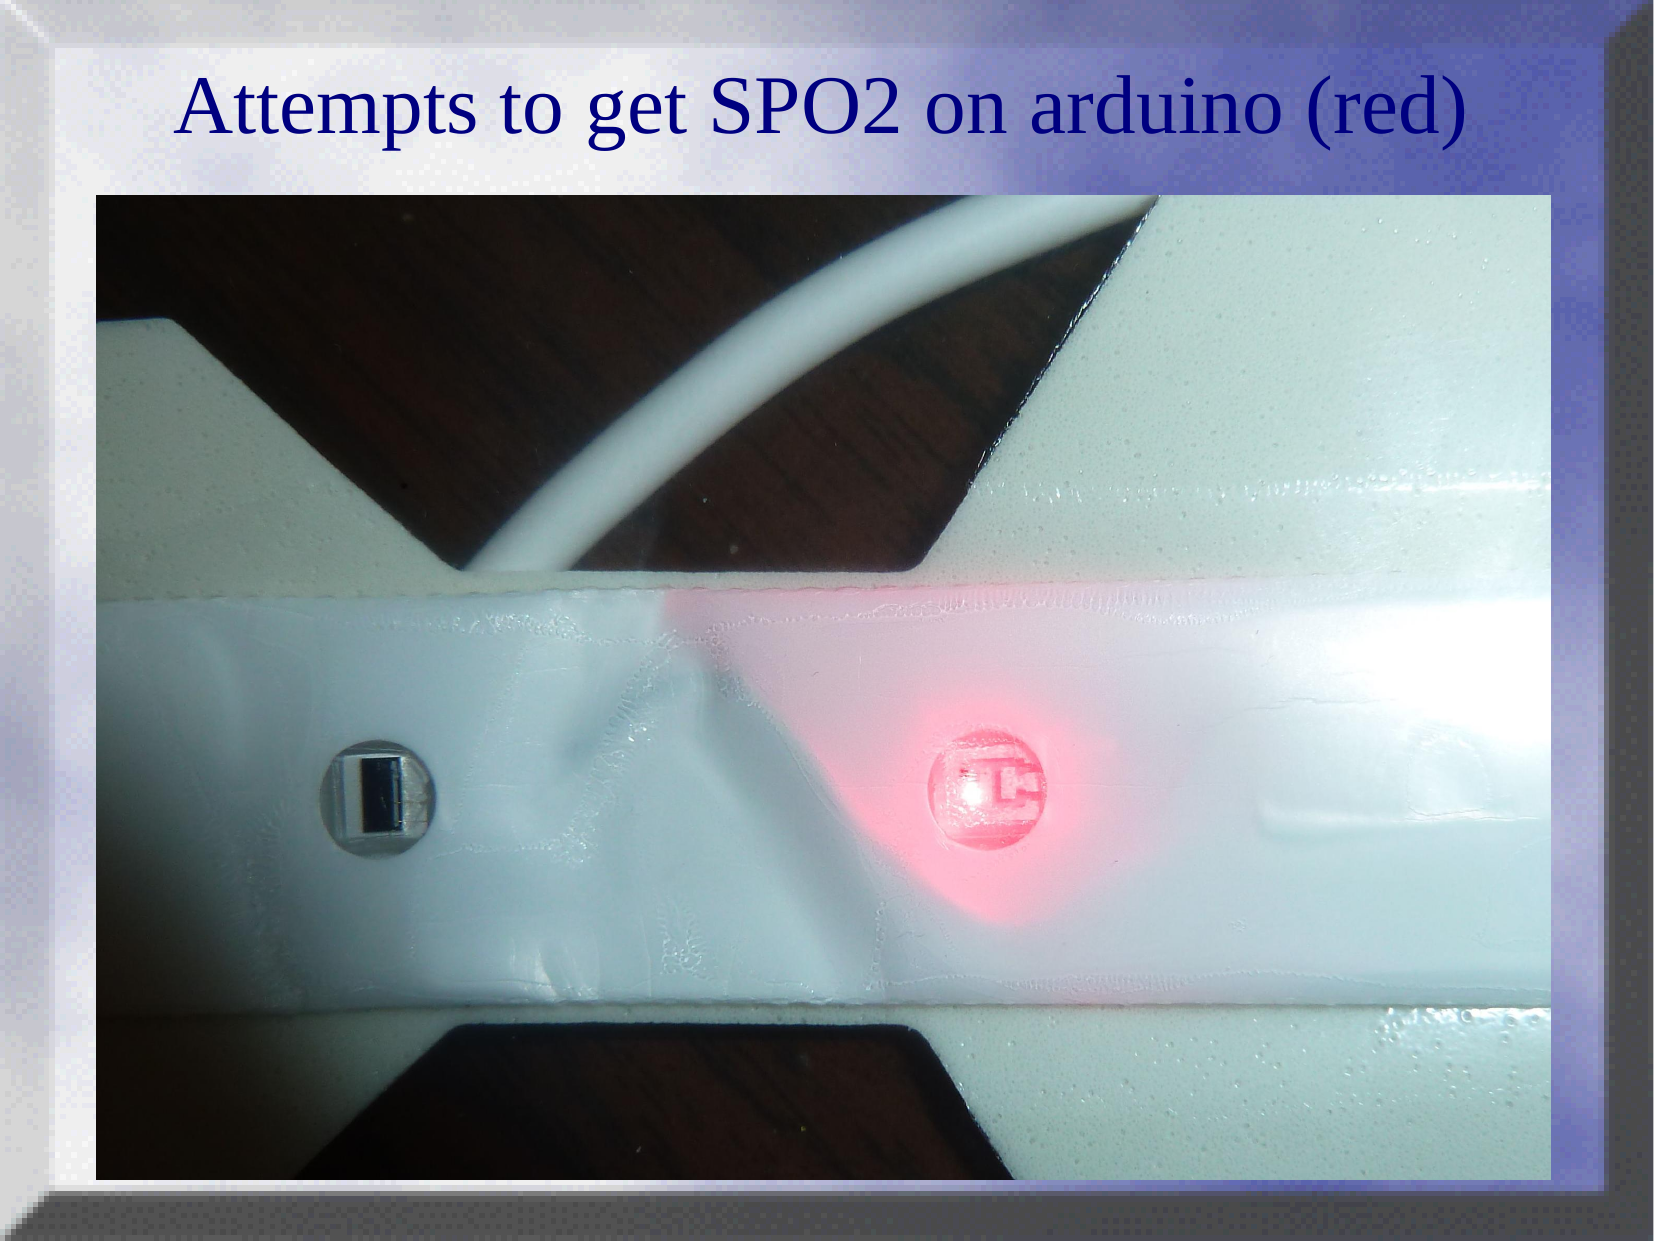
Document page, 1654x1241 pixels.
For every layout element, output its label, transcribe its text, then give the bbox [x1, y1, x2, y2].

title Attempts to get SPO2 on arduino (red) [143, 51, 1501, 159]
picture [0, 0, 1654, 1241]
